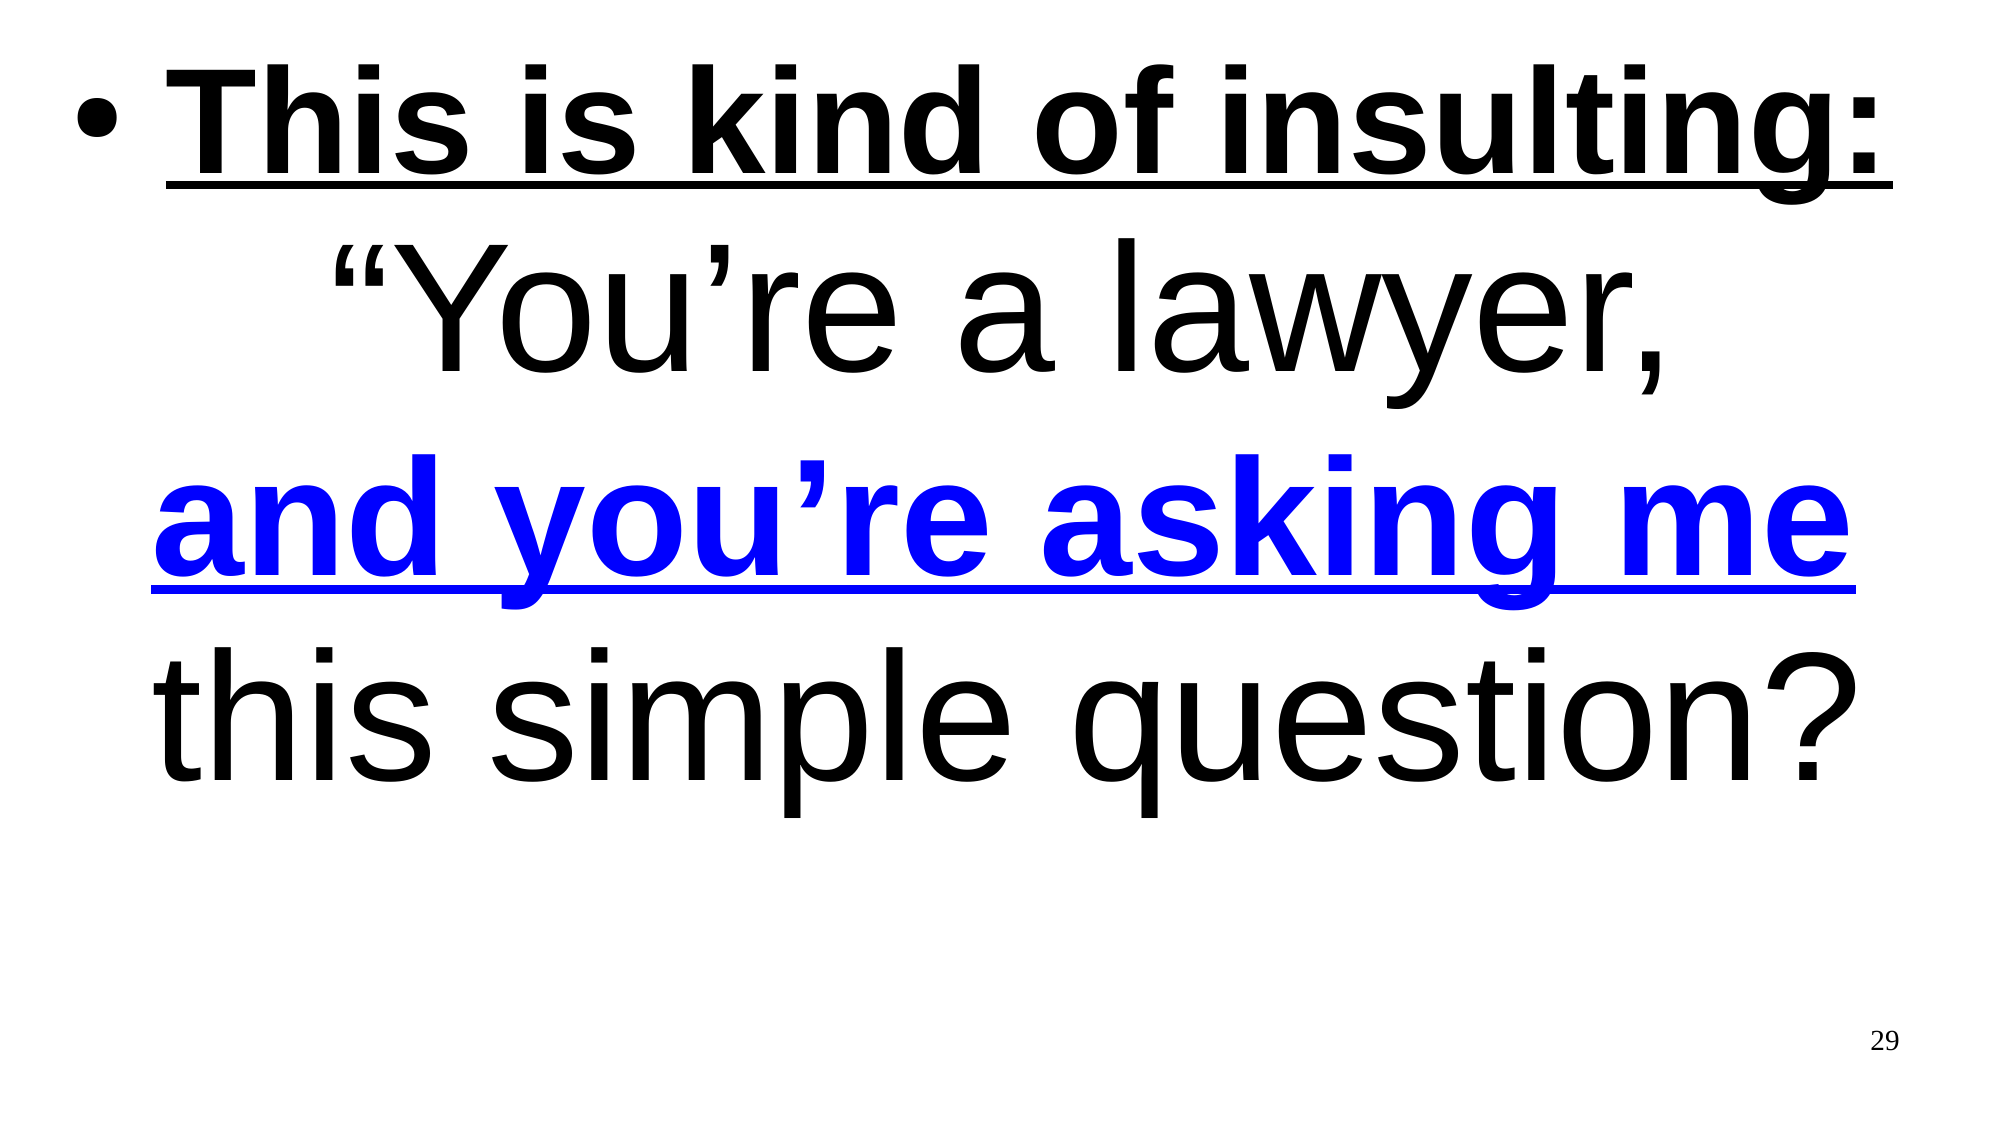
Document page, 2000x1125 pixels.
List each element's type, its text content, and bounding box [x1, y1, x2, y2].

list This is kind of insulting: “You’re a lawyer, and you’re asking me this simple question? [37, 37, 1951, 1088]
